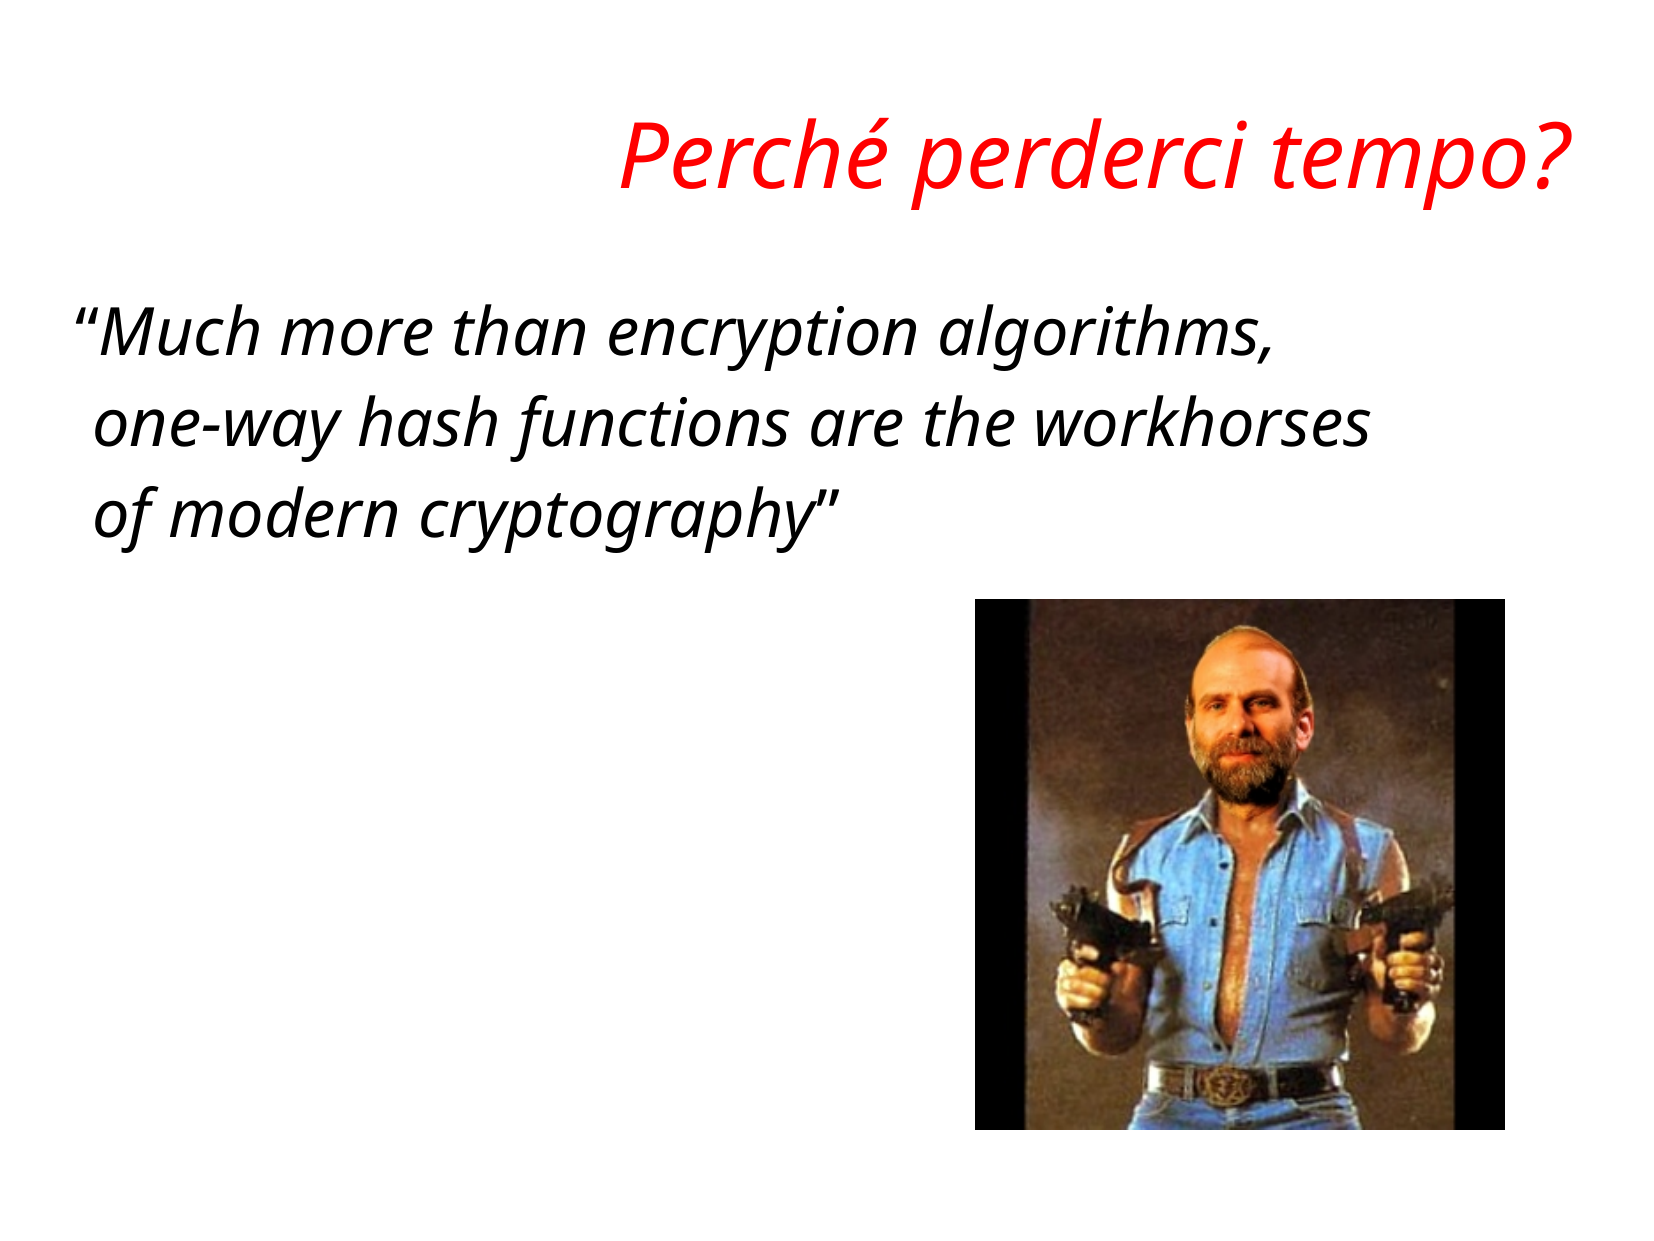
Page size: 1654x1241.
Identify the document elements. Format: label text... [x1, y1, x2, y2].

text_box “Much more than encryption algorithms, one-way hash functions are the workhorses of modern cryptography” [75, 250, 1571, 591]
title Perché perderci tempo? [82, 49, 1571, 250]
picture [975, 599, 1505, 1130]
